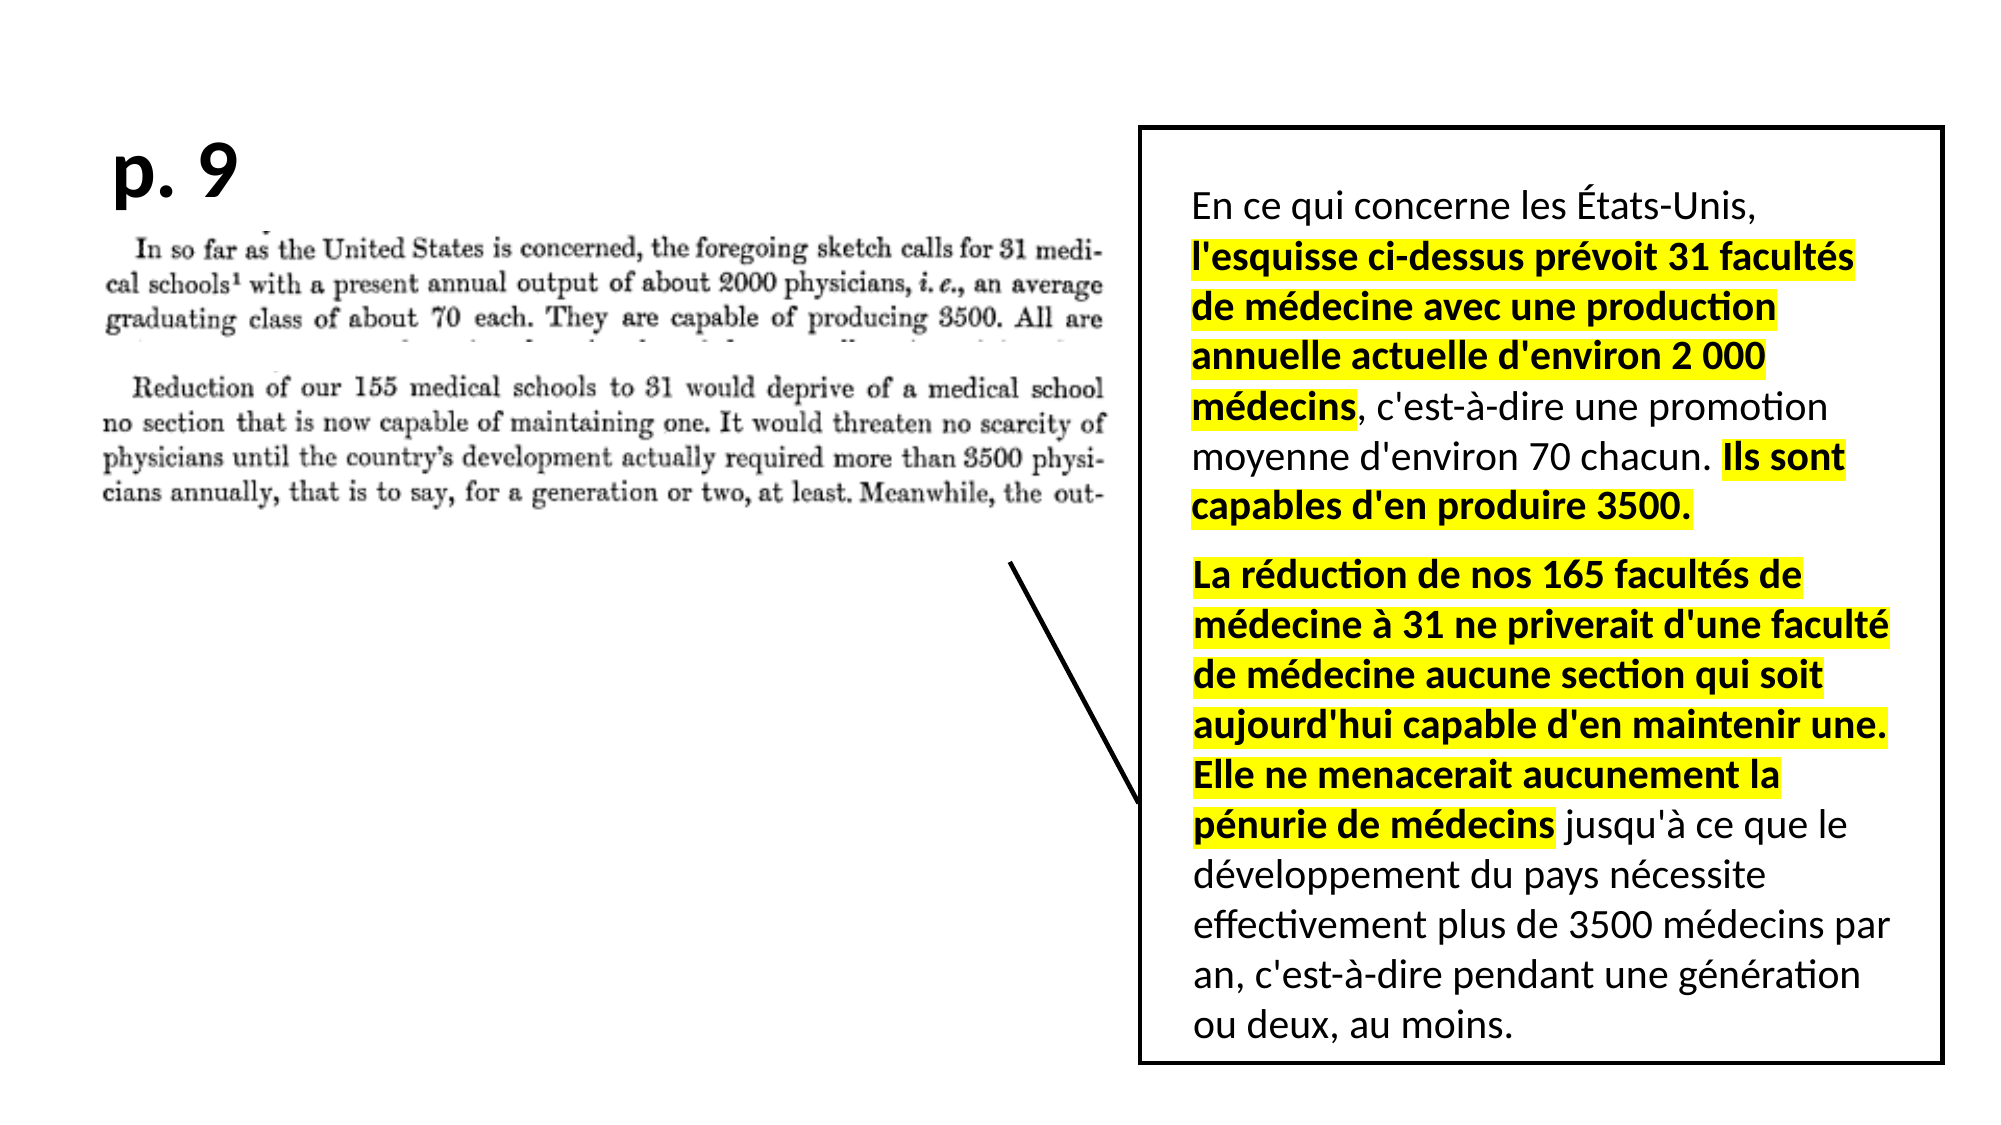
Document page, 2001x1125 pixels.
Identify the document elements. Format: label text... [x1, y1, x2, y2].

text_box La réduction de nos 165 facultés de médecine à 31 ne priverait d'une faculté de médecine aucune section qui soit aujourd'hui capable d'en maintenir une. Elle ne menacerait aucunement la pénurie de médecins jusqu'à ce que le développement du pays nécessite effectivement plus de 3500 médecins par an, c'est-à-dire pendant une génération ou deux, au moins. [1178, 539, 1917, 1060]
title p. 9 [96, 62, 403, 231]
picture [96, 231, 1117, 343]
text_box En ce qui concerne les États-Unis, l'esquisse ci-dessus prévoit 31 facultés de médecine avec une production annuelle actuelle d'environ 2 000 médecins, c'est-à-dire une promotion moyenne d'environ 70 chacun. Ils sont capables d'en produire 3500. [1176, 170, 1904, 540]
picture [83, 371, 1117, 512]
